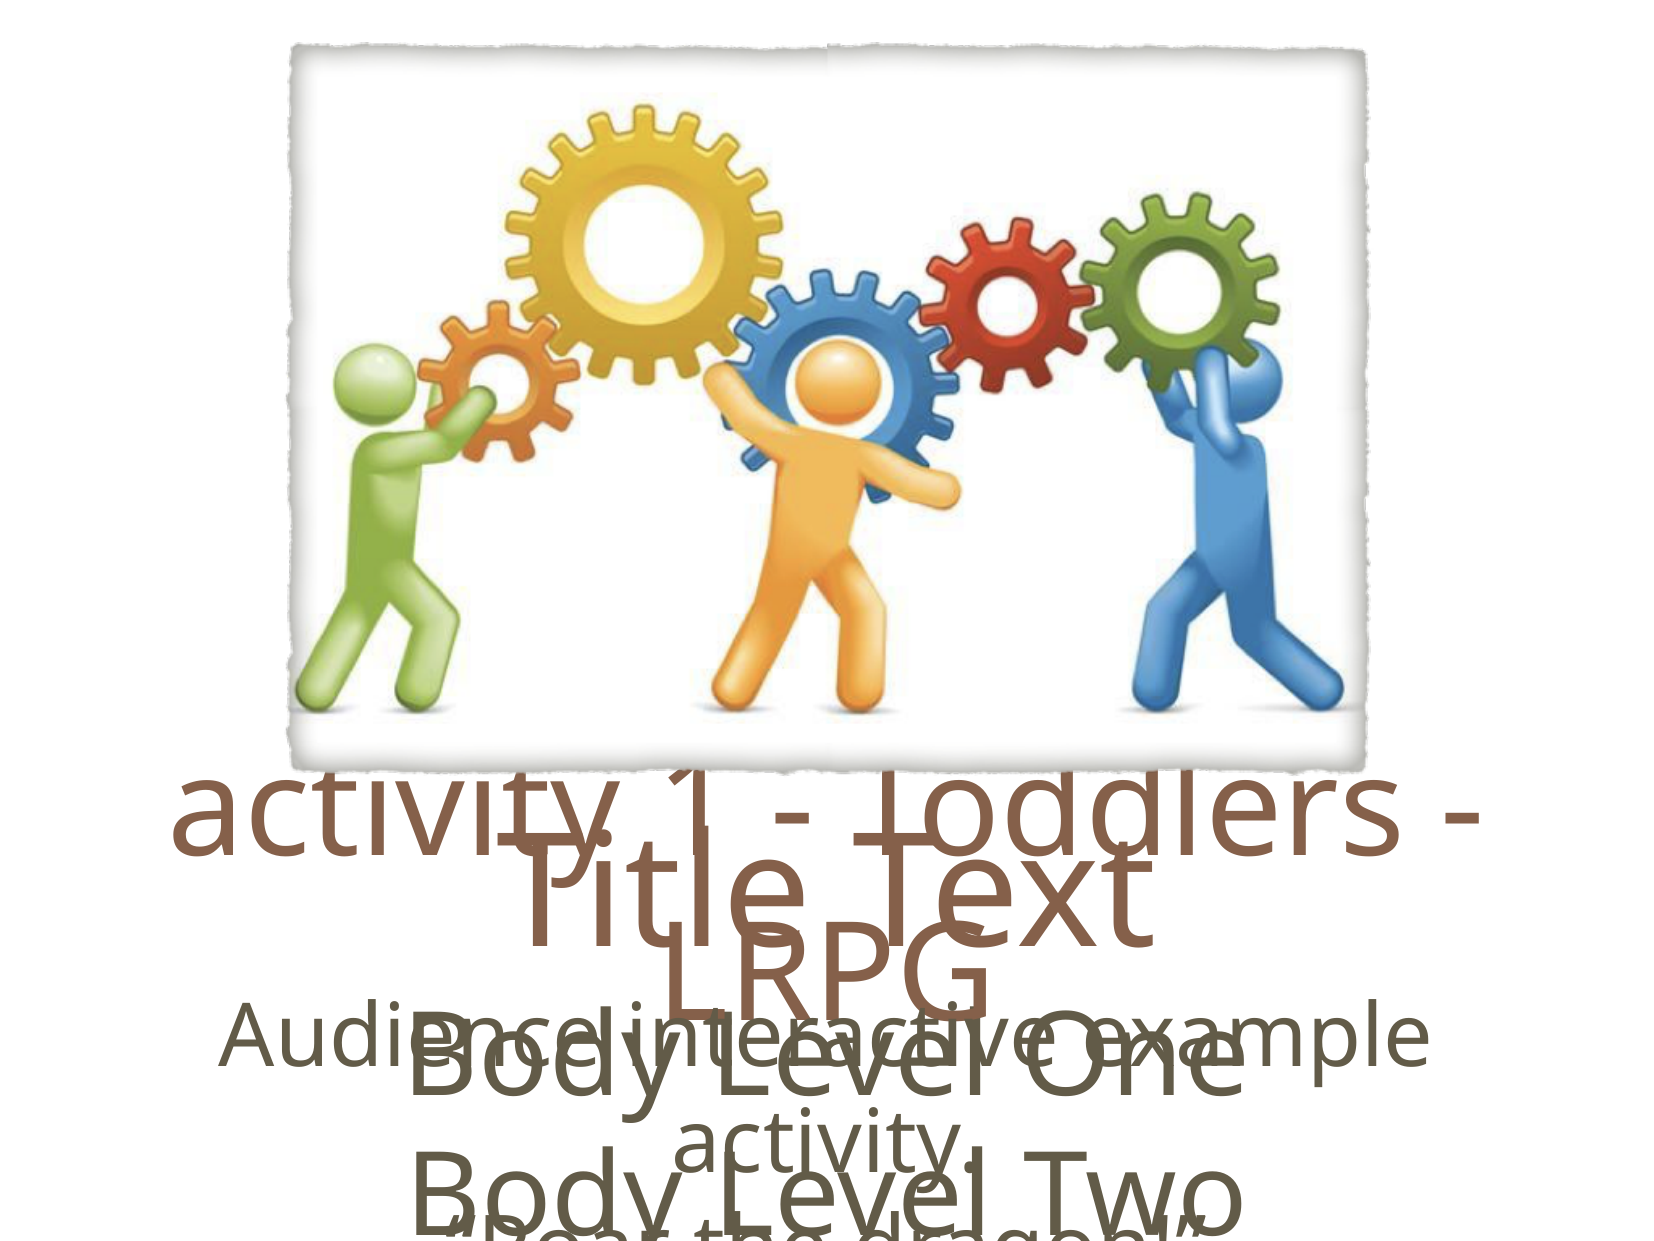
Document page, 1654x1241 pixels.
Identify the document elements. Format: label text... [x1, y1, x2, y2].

title activity 1 - Toddlers - LRPG [140, 794, 1513, 970]
picture [280, 41, 1374, 779]
text_box Audience interactive example activity. “Roar the dragon!” [140, 970, 1513, 1149]
